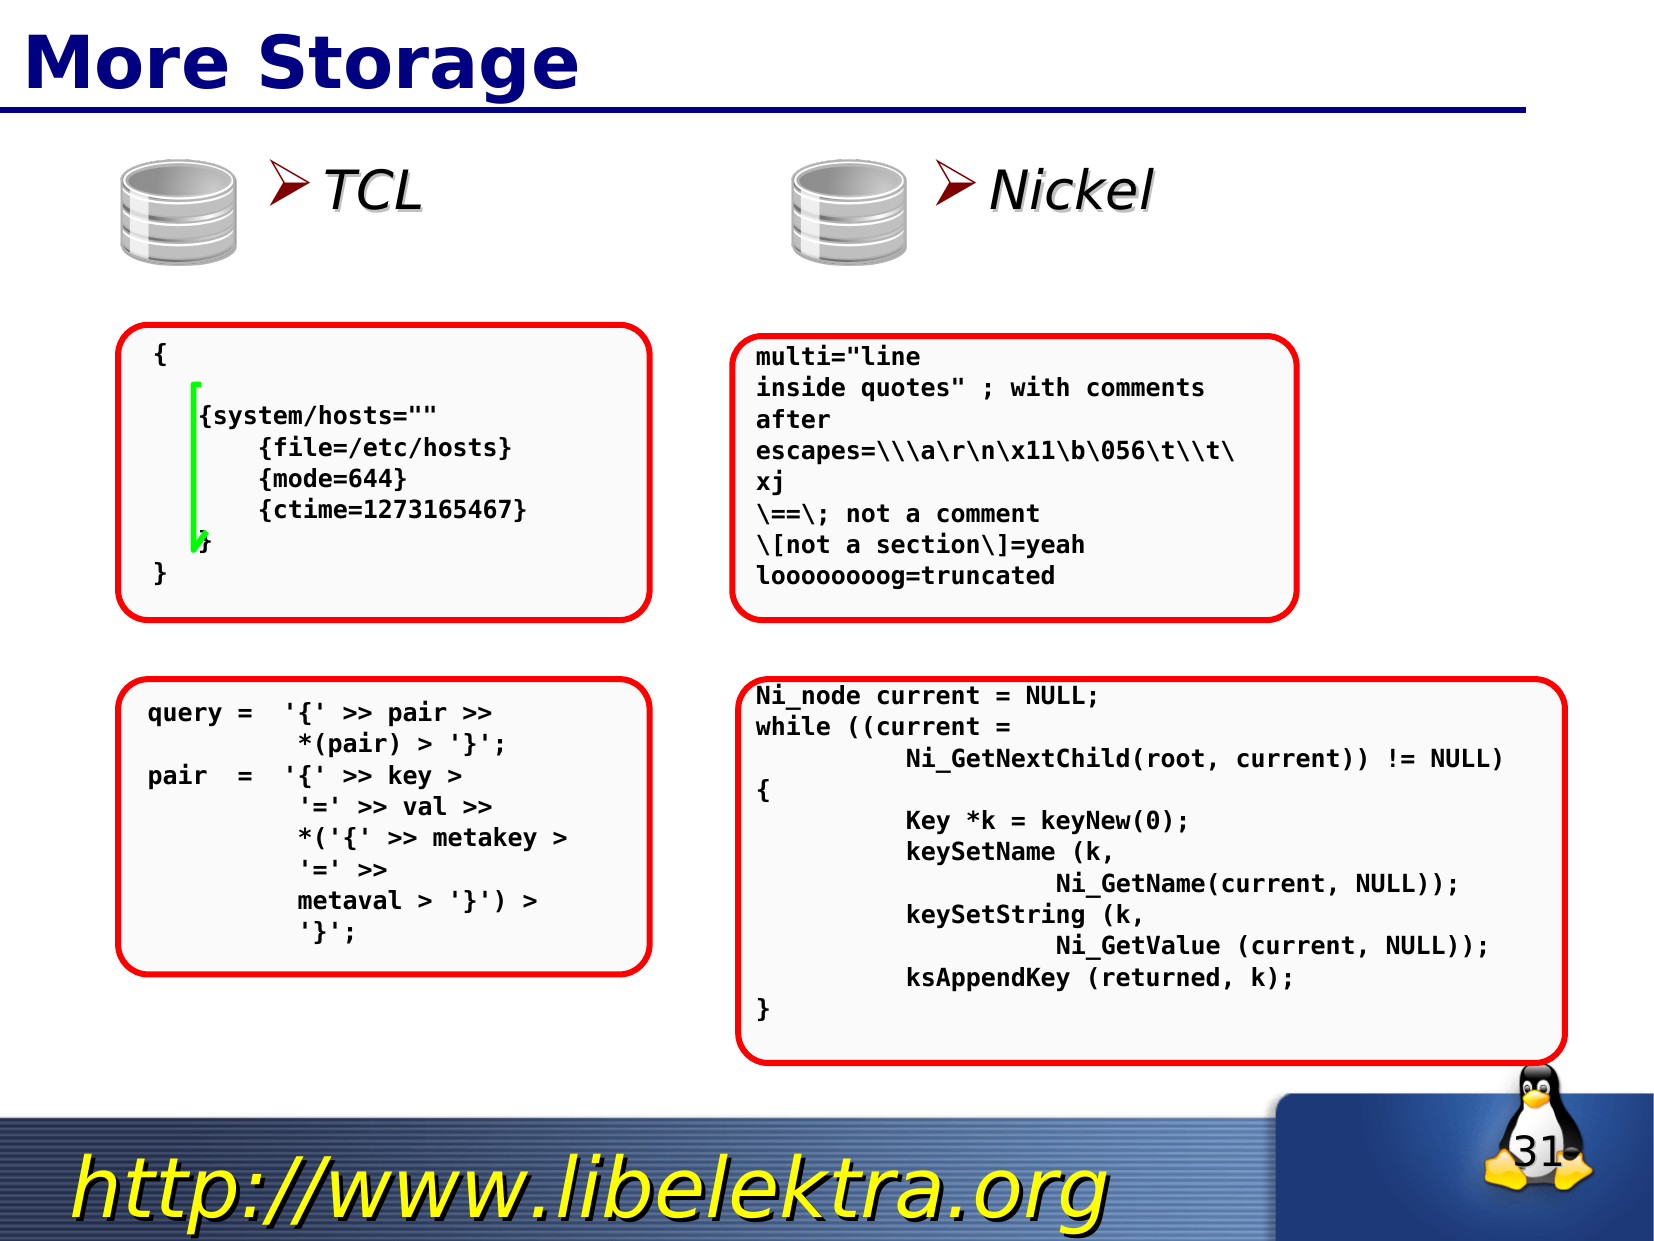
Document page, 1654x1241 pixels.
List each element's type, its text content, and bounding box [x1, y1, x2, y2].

text_box Ni_node current = NULL; while ((current = Ni_GetNextChild(root, current)) != NULL) { Key *k = keyNew(0); keySetName (k, Ni_GetName(current, NULL)); keySetString (k, Ni_GetValue (current, NULL)); ksAppendKey (returned, k); } [755, 679, 1595, 1085]
list TCL [249, 147, 680, 319]
text_box More Storage [22, 14, 1611, 111]
list Nickel [915, 147, 1346, 319]
text_box query = '{' >> pair >> *(pair) > '}'; pair = '{' >> key > '=' >> val >> *('{' >> metakey > '=' >> metaval > '}') > '}'; [147, 696, 632, 977]
picture [0, 1061, 1654, 1241]
text_box [118, 324, 650, 621]
text_box multi="line inside quotes" ; with comments after escapes=\\\a\r\n\x11\b\056\t\\t\xj \==\; not a comment \[not a section\]=yeah loooooooog=truncated [755, 340, 1241, 621]
picture [120, 159, 237, 266]
text_box [738, 682, 755, 1060]
text_box [732, 336, 1297, 621]
text_box <Nummer> [1312, 1122, 1566, 1178]
text_box { {system/hosts="" {file=/etc/hosts} {mode=644} {ctime=1273165467} } } [153, 336, 638, 586]
picture [791, 159, 907, 266]
text_box [118, 679, 650, 975]
